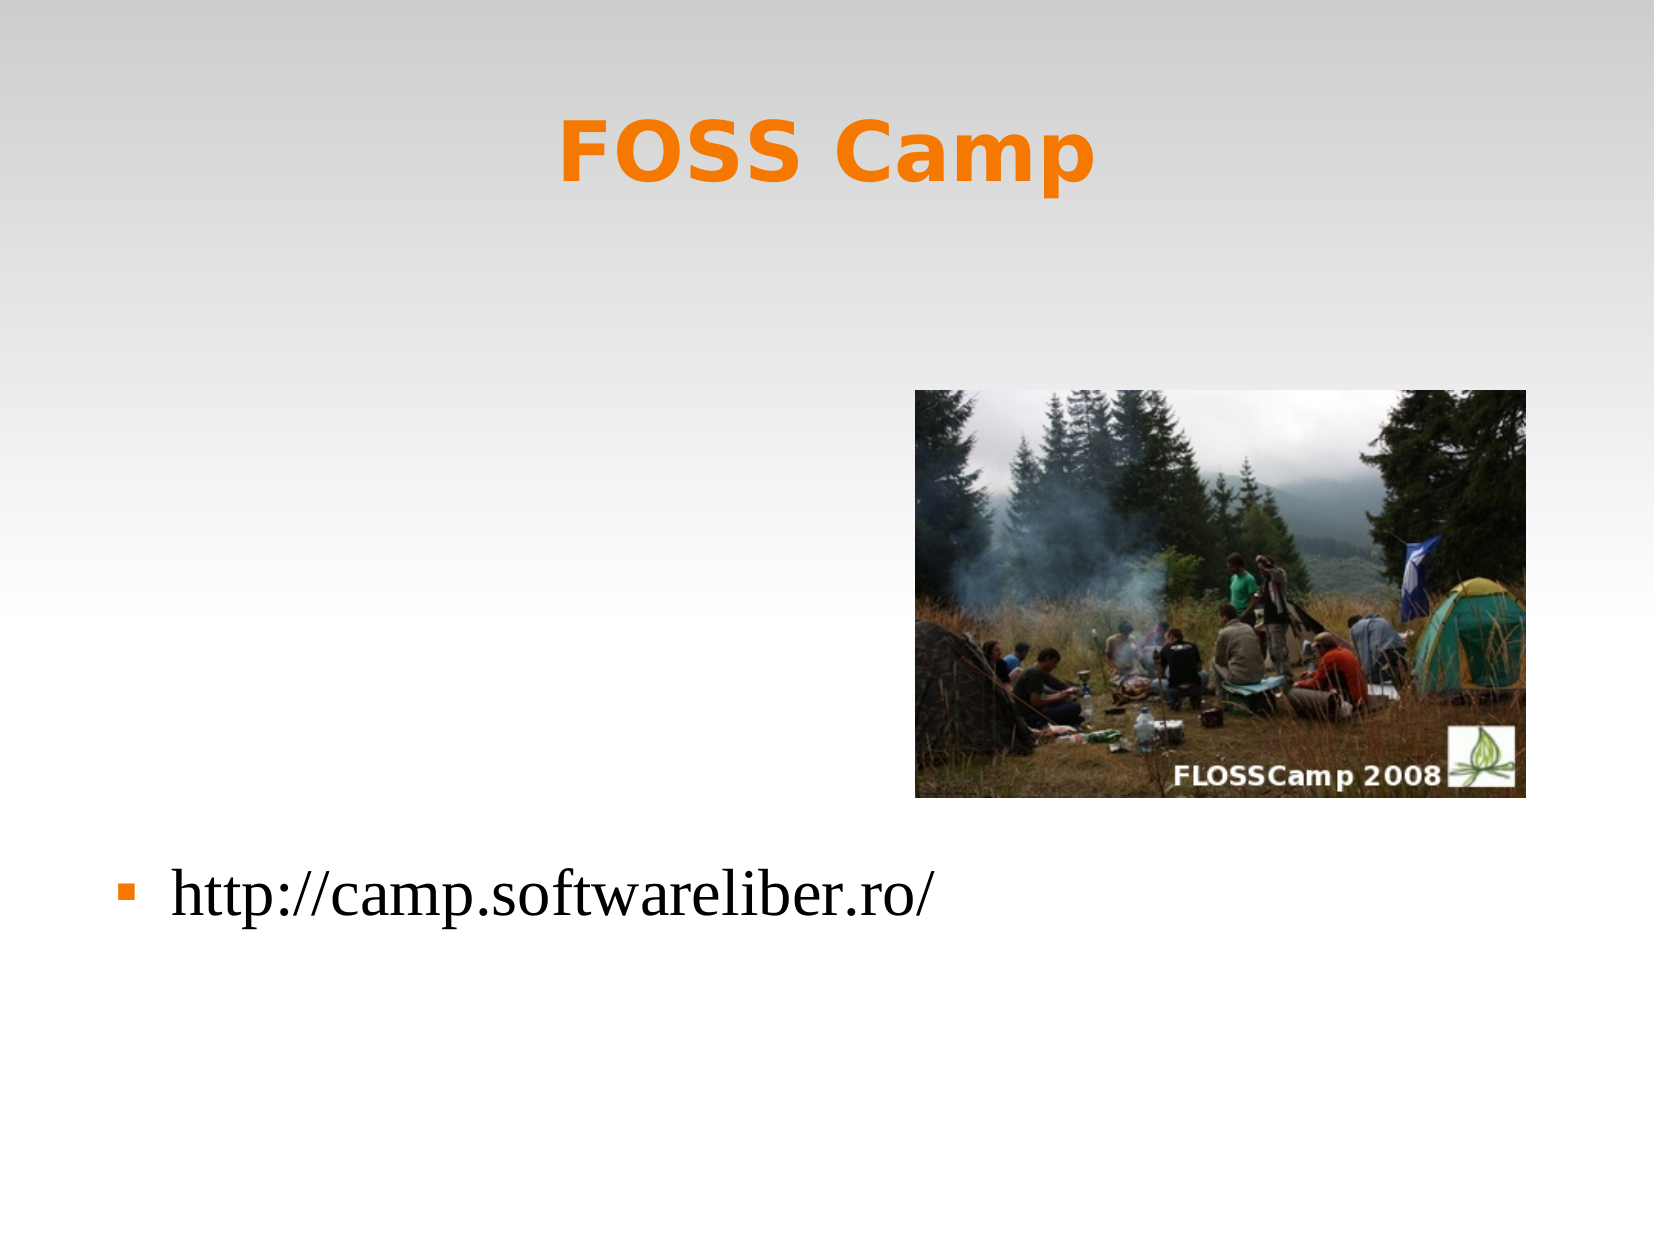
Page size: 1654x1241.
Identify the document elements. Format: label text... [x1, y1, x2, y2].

title FOSS Camp [82, 56, 1571, 250]
picture [915, 390, 1526, 798]
list http://camp.softwareliber.ro/ [82, 856, 1571, 1094]
